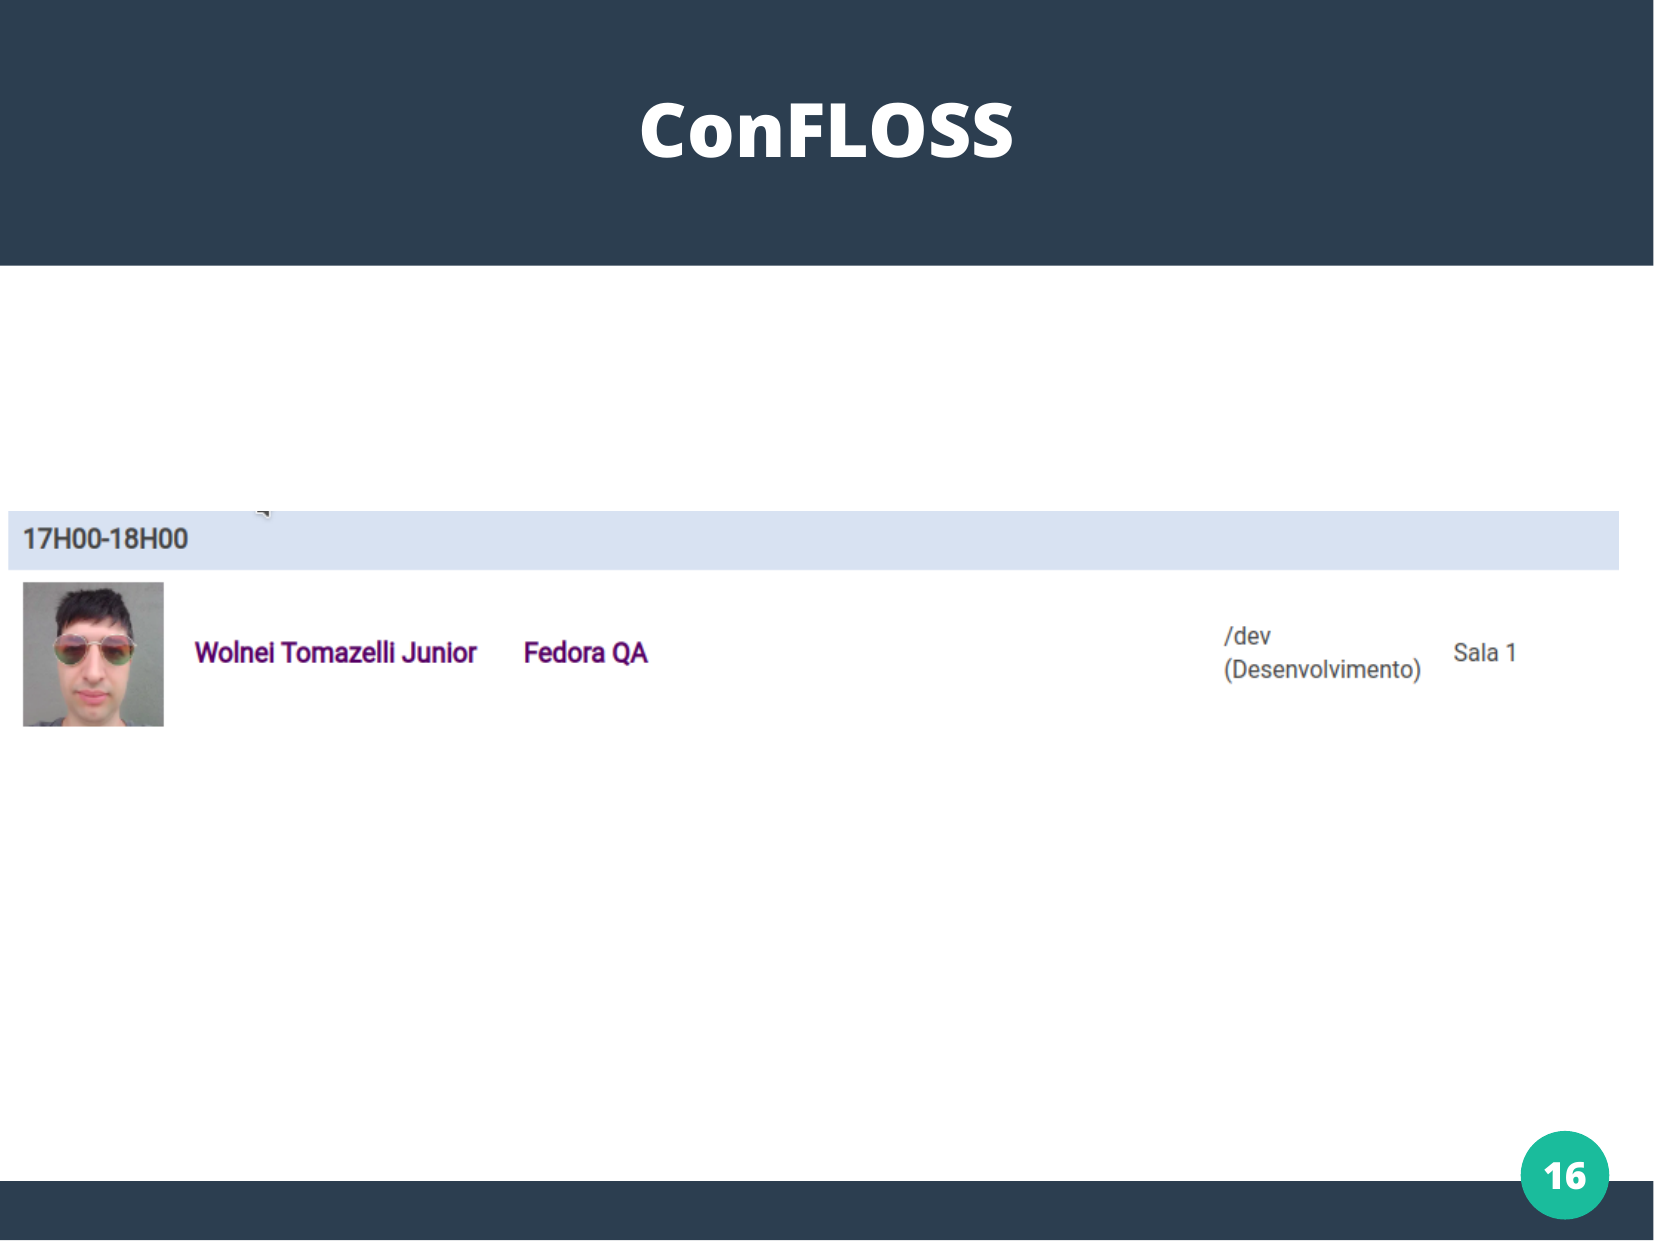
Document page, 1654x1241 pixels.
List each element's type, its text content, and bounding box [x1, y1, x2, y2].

picture [7, 511, 1619, 739]
title ConFLOSS [59, 49, 1595, 207]
